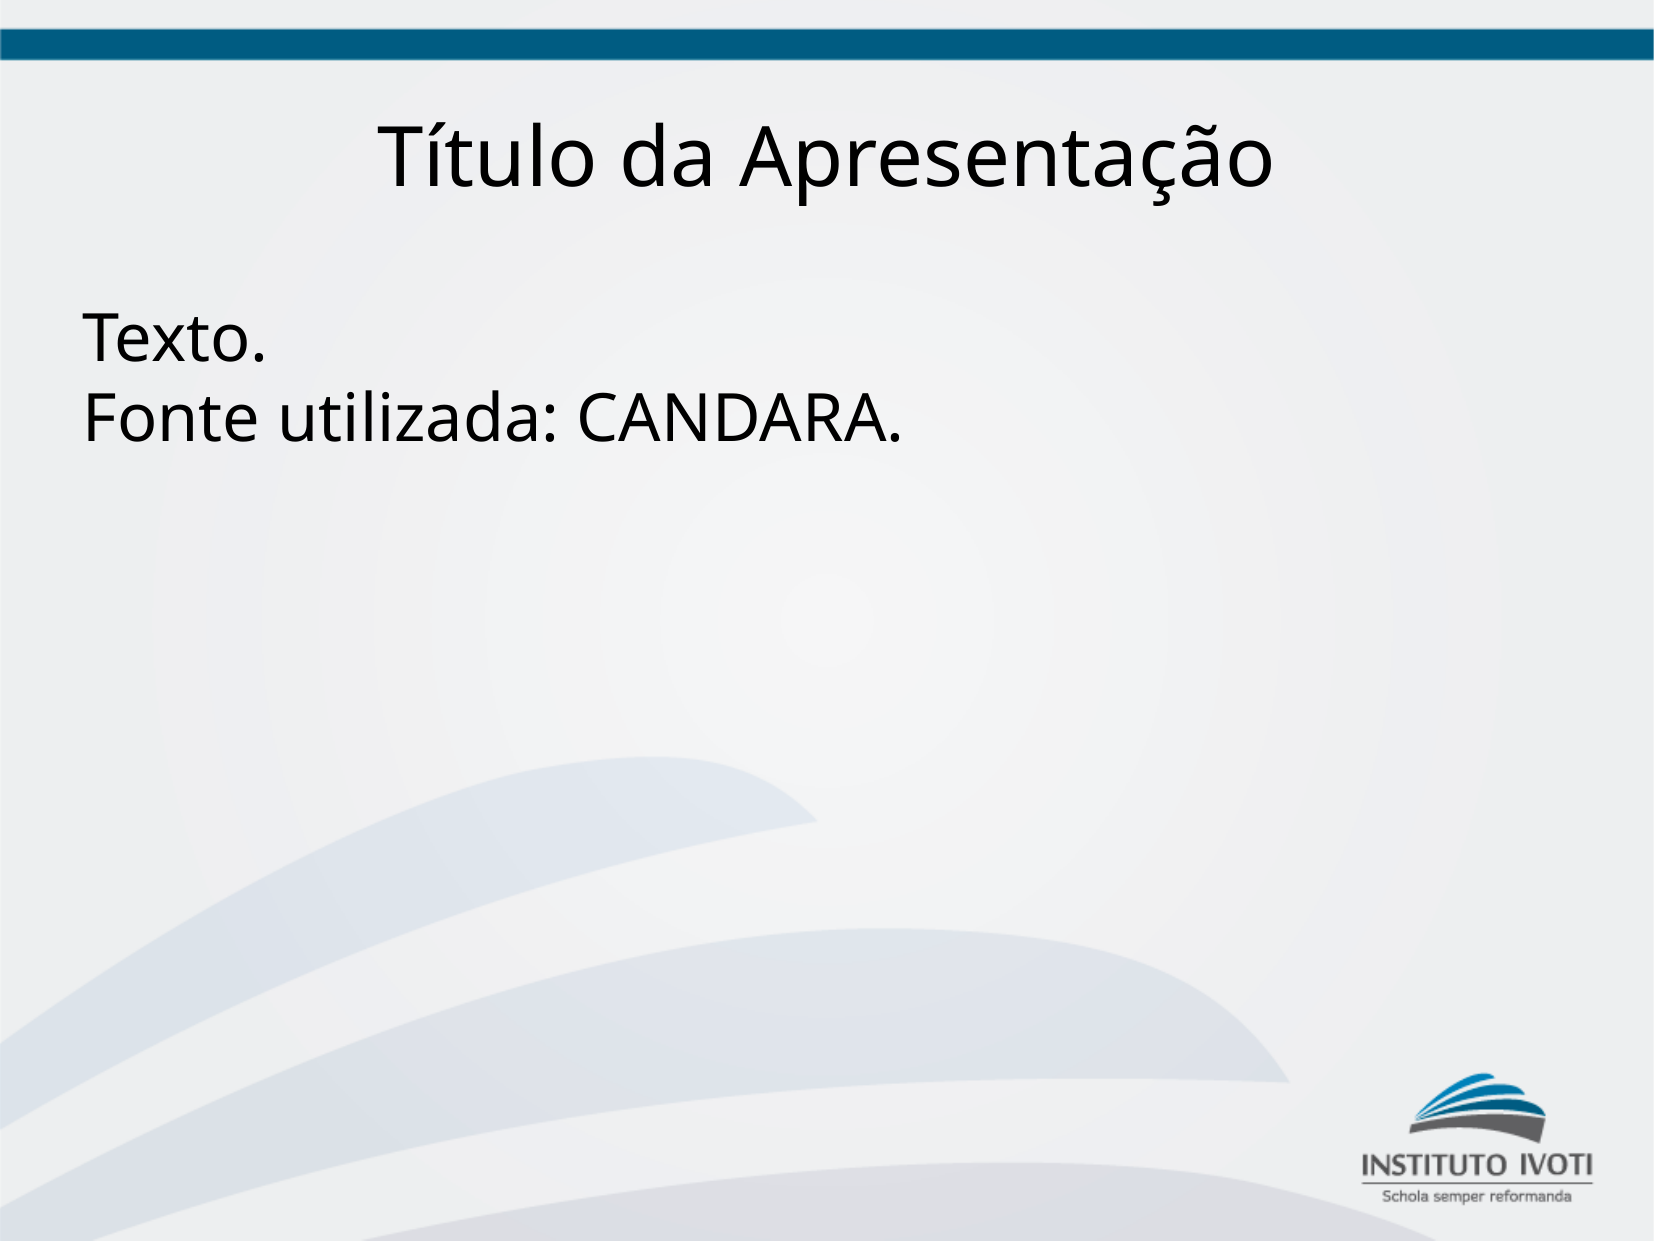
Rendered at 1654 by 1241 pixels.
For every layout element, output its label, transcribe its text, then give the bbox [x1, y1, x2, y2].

text_box Texto. Fonte utilizada: CANDARA. [82, 290, 1571, 1010]
picture [0, 0, 1654, 1241]
text_box Título da Apresentação [82, 49, 1571, 257]
